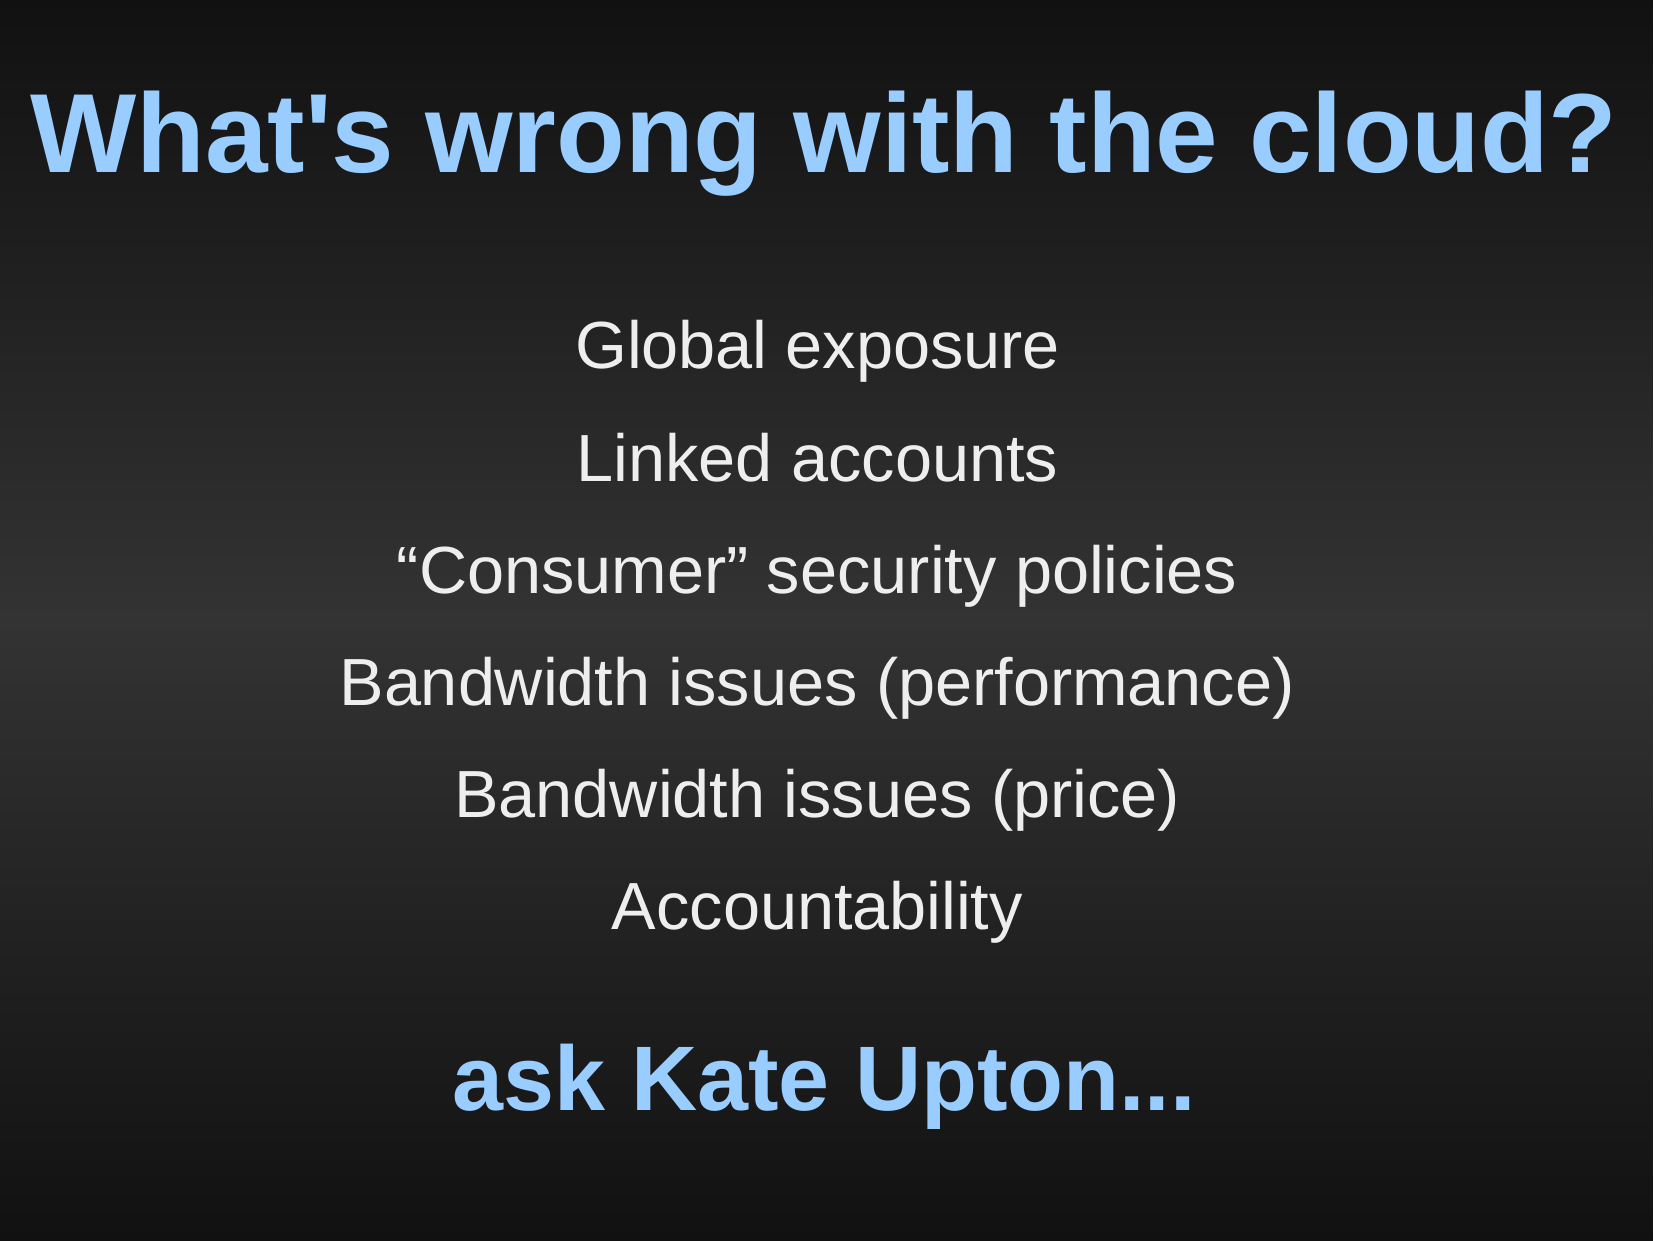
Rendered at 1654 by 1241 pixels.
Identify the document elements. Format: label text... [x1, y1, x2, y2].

title Global exposure Linked accounts “Consumer” security policies Bandwidth issues (performance) Bandwidth issues (price) Accountability [60, 240, 1576, 976]
title What's wrong with the cloud? [0, 30, 1651, 238]
title ask Kate Upton... [0, 975, 1651, 1183]
